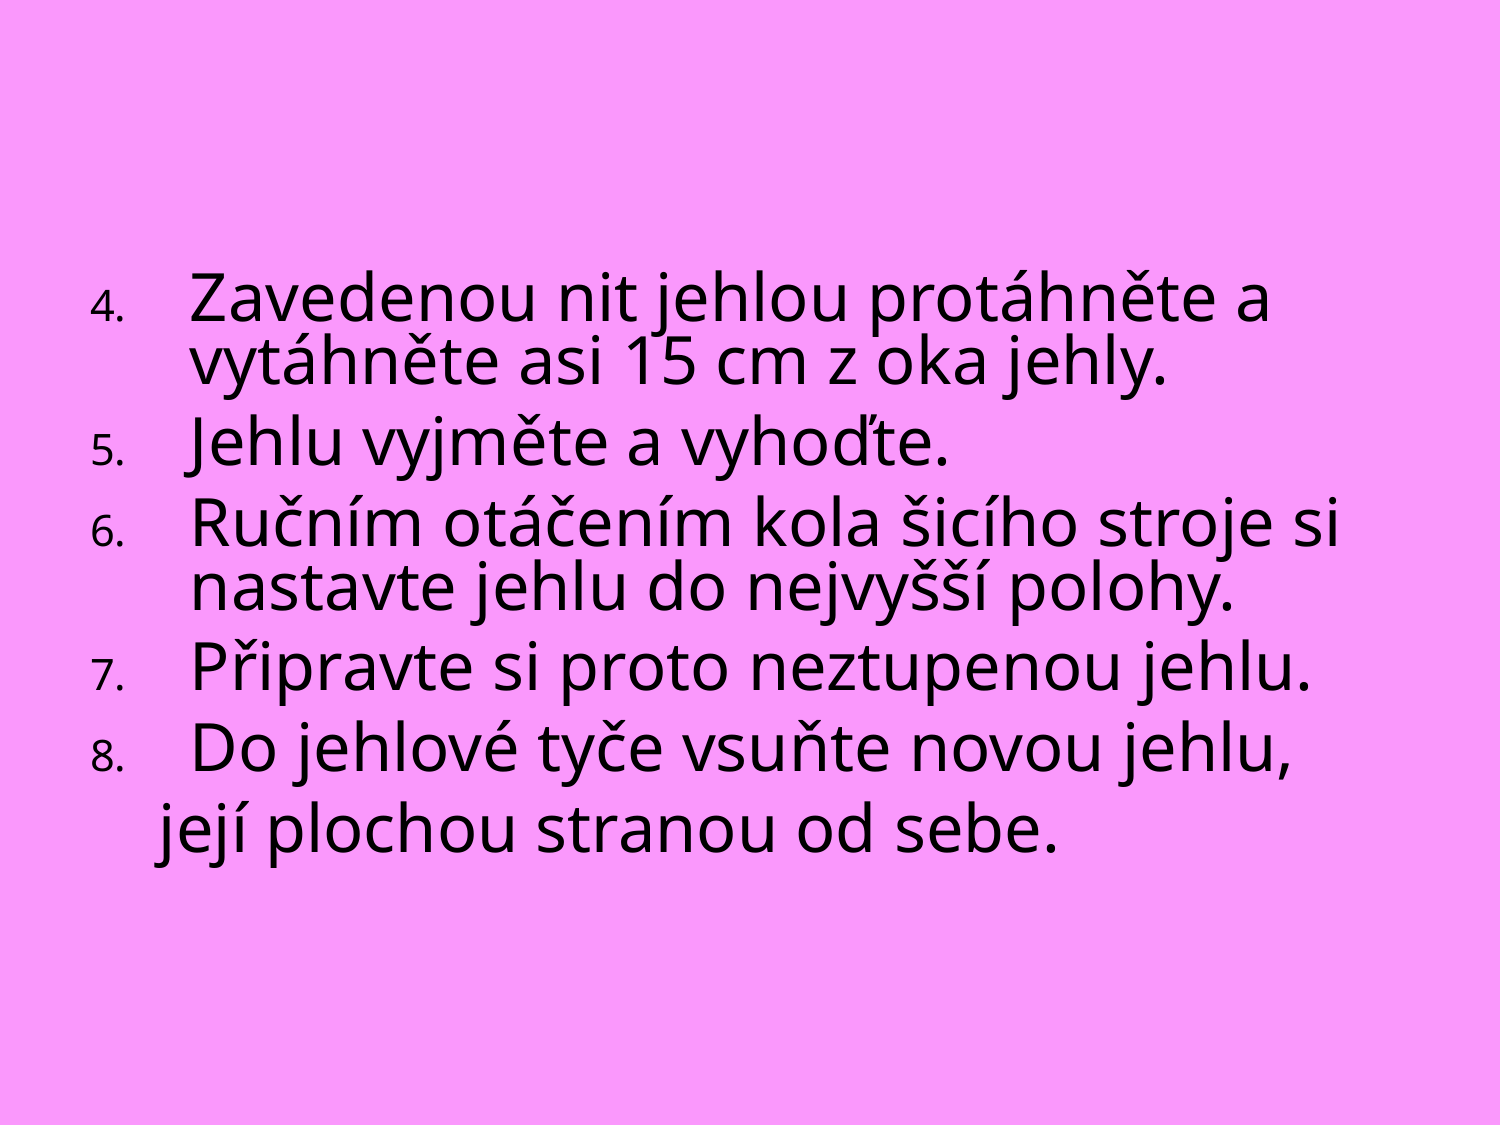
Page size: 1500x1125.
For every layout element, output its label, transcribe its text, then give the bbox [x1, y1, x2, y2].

list Zavedenou nit jehlou protáhněte a vytáhněte asi 15 cm z oka jehly. Jehlu vyjměte a vyhoďte. Ručním otáčením kola šicího stroje si nastavte jehlu do nejvyšší polohy. Připravte si proto neztupenou jehlu. Do jehlové tyče vsuňte novou jehlu, její plochou stranou od sebe. [75, 262, 1426, 1006]
